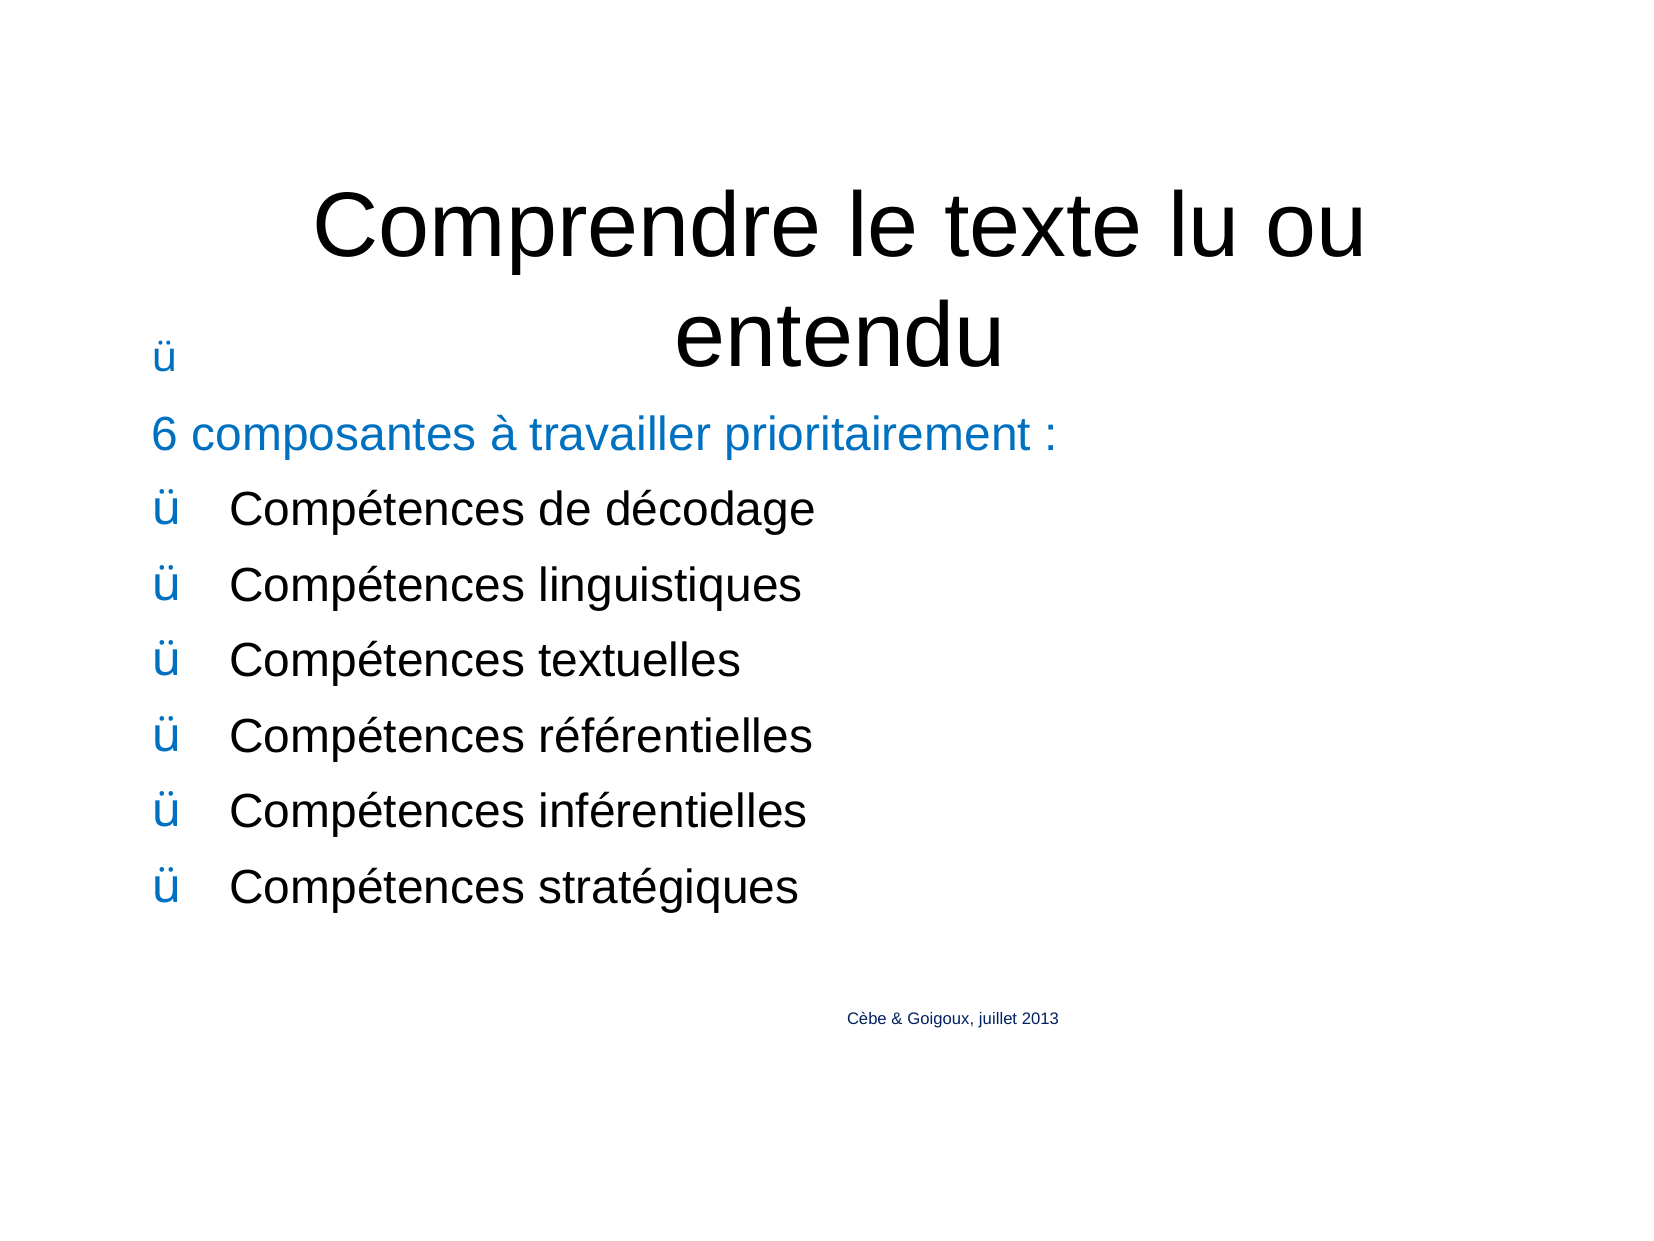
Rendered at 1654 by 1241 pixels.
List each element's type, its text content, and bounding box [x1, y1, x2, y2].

title Comprendre le texte lu ou entendu [151, 165, 1530, 308]
list 6 composantes à travailler prioritairement : Compétences de décodage Compétences linguistiques Compétences textuelles Compétences référentielles Compétences inférentielles Compétences stratégiques Cèbe & Goigoux, juillet 2013 [151, 326, 1530, 1041]
